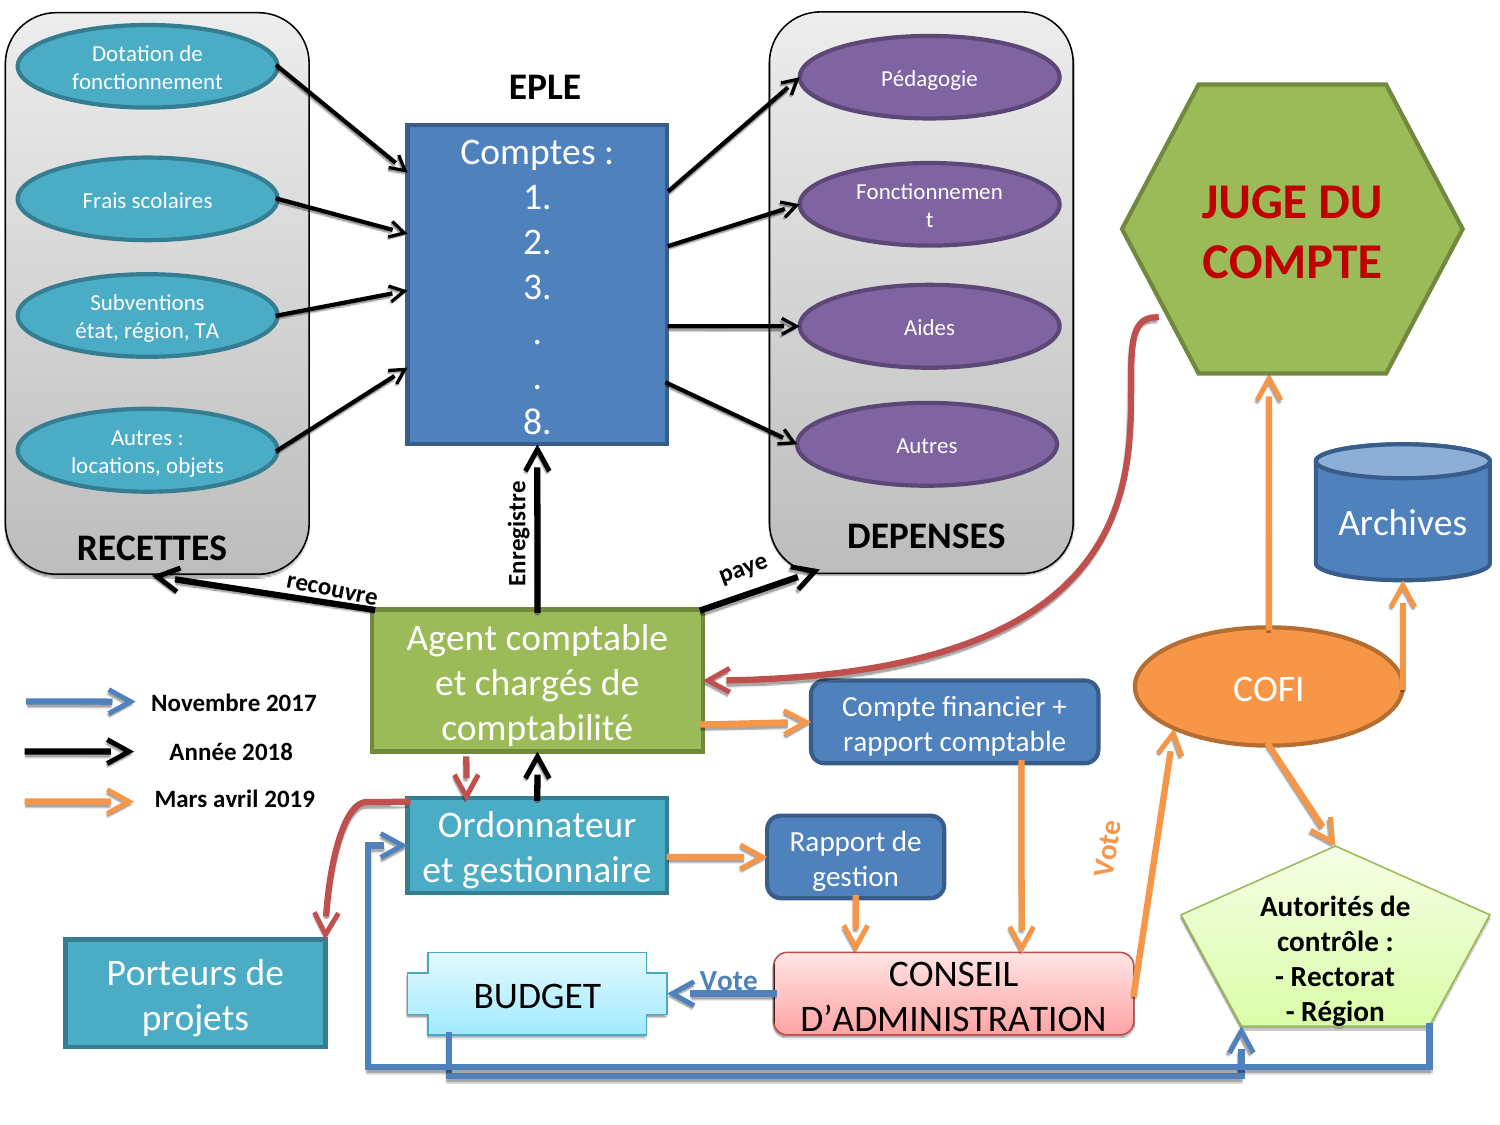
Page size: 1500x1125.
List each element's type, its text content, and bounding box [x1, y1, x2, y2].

text_box recouvre [268, 552, 398, 622]
text_box Frais scolaires [17, 157, 278, 241]
text_box Compte financier + rapport comptable [810, 680, 1099, 764]
text_box DEPENSES [832, 503, 1021, 564]
text_box Pédagogie [799, 35, 1060, 119]
text_box Comptes : 1. 2. 3. . . 8. [407, 125, 668, 445]
text_box Année 2018 [154, 727, 309, 774]
text_box paye [696, 530, 788, 602]
text_box Ordonnateur et gestionnaire [407, 797, 668, 894]
text_box Autorités de contrôle : - Rectorat - Région [1180, 846, 1490, 1027]
text_box Enregistre [492, 466, 539, 602]
text_box Porteurs de projets [65, 939, 326, 1047]
text_box Autres [797, 402, 1058, 486]
text_box COFI [1134, 627, 1402, 746]
text_box Fonctionnement [799, 162, 1060, 246]
text_box Archives [1315, 462, 1490, 581]
text_box BUDGET [407, 952, 668, 1035]
text_box RECETTES [62, 515, 243, 576]
text_box Novembre 2017 [136, 678, 333, 725]
text_box Autres : locations, objets [17, 408, 278, 492]
text_box Aides [799, 284, 1060, 368]
text_box EPLE [494, 54, 597, 115]
text_box Dotation de fonctionnement [17, 24, 278, 108]
text_box [769, 11, 1074, 574]
text_box Vote [685, 953, 774, 1004]
text_box Mars avril 2019 [139, 774, 331, 821]
text_box [5, 12, 310, 575]
text_box Agent comptable et chargés de comptabilité [372, 609, 703, 752]
text_box Rapport de gestion [767, 815, 945, 899]
text_box Vote [1073, 796, 1138, 896]
text_box CONSEIL D’ADMINISTRATION [773, 952, 1134, 1035]
text_box Subventions état, région, TA [17, 274, 278, 357]
text_box JUGE DU COMPTE [1121, 84, 1463, 374]
